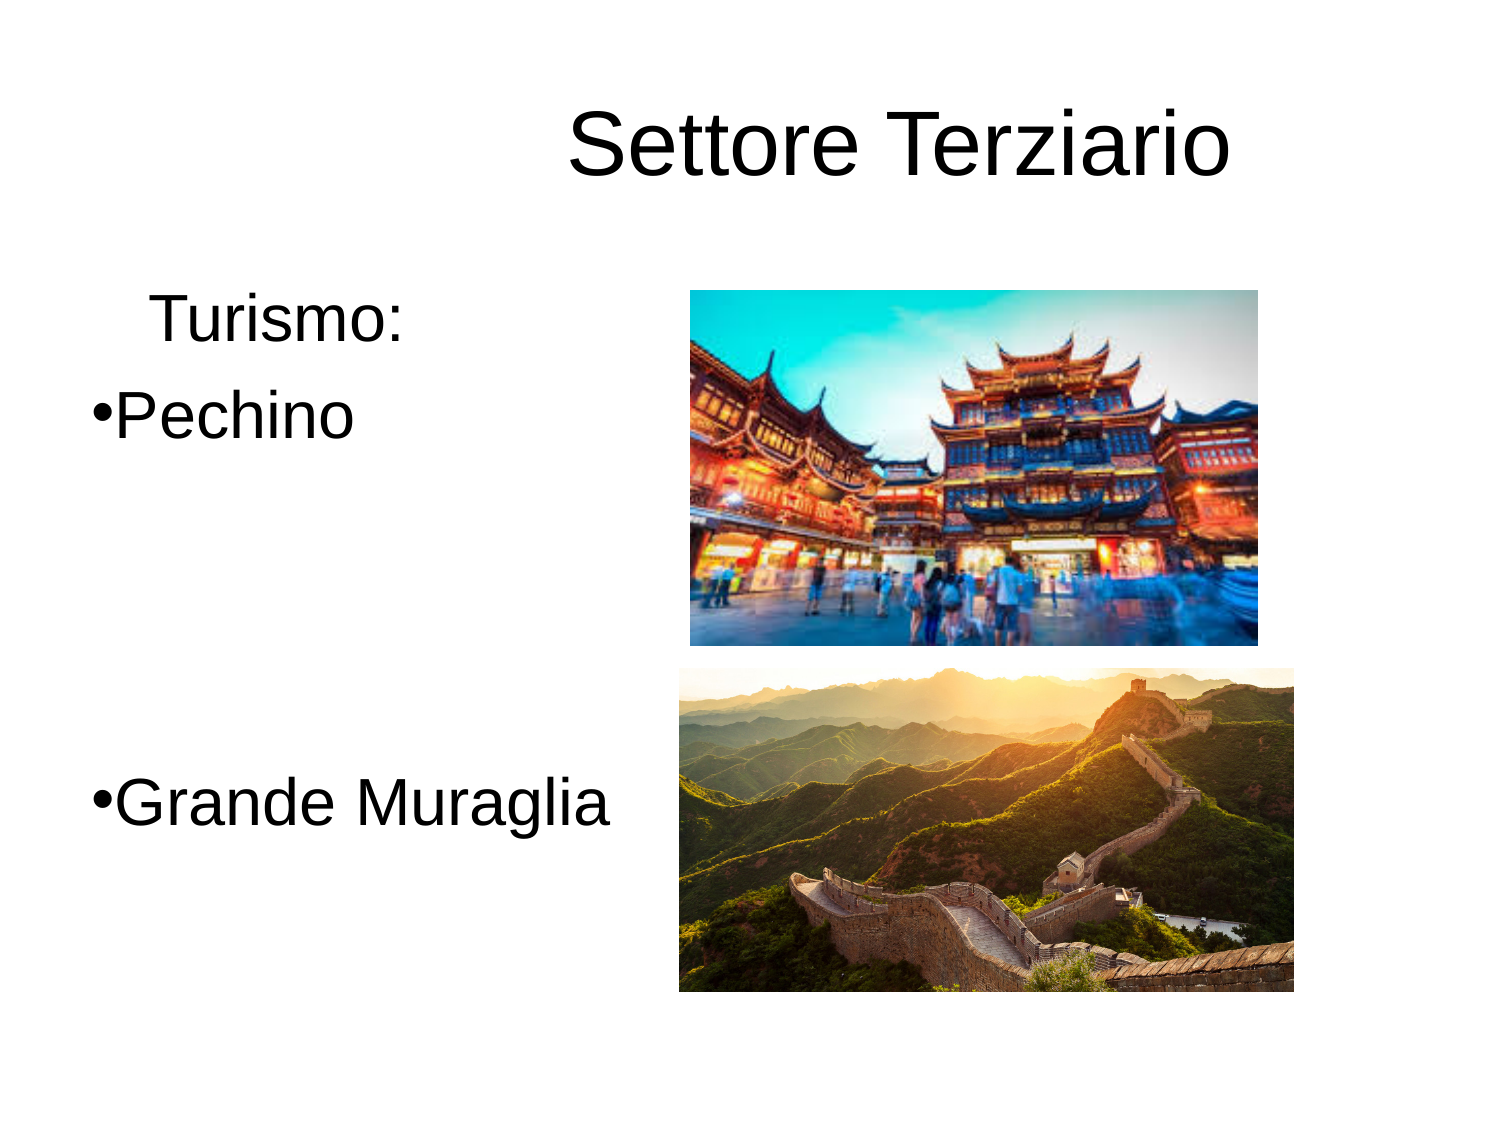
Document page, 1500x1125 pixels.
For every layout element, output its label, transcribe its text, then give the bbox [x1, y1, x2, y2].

picture [679, 668, 1294, 992]
title Settore Terziario [75, 45, 1426, 233]
list Turismo: Pechino Grande Muraglia [76, 267, 1427, 1010]
picture [690, 290, 1258, 646]
